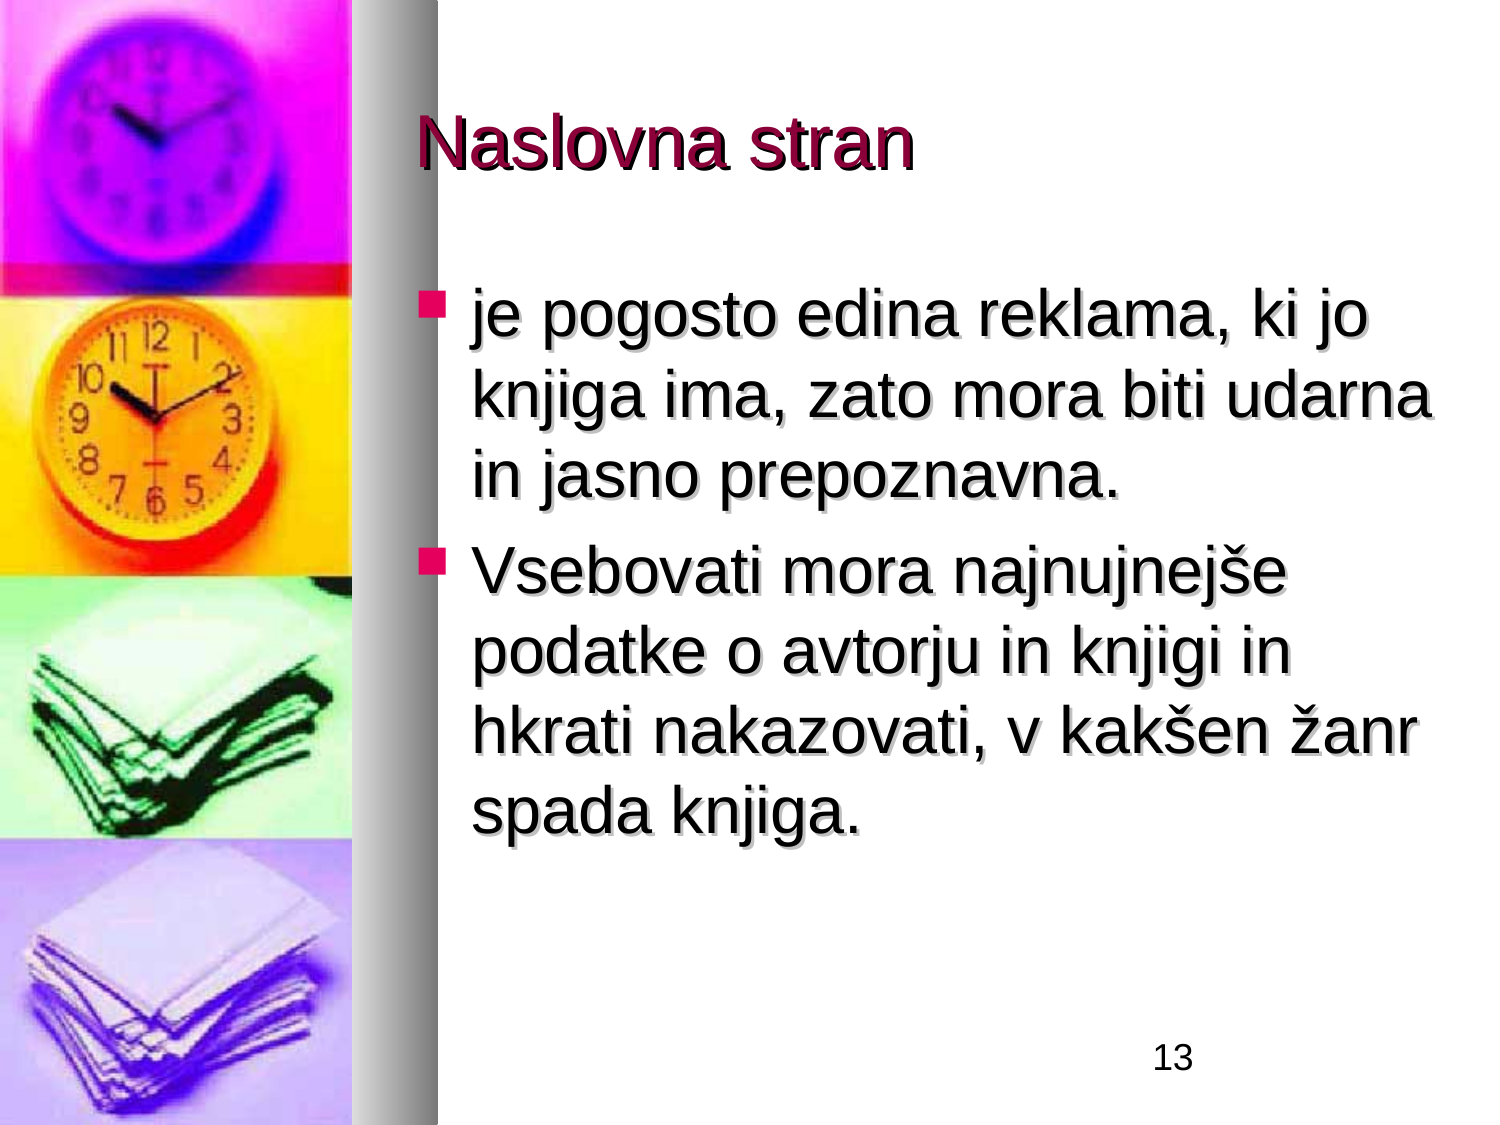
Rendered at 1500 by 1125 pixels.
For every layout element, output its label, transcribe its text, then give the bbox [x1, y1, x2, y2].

title Naslovna stran [399, 37, 1450, 238]
list je pogosto edina reklama, ki jo knjiga ima, zato mora biti udarna in jasno prepoznavna. Vsebovati mora najnujnejše podatke o avtorju in knjigi in hkrati nakazovati, v kakšen žanr spada knjiga. [399, 262, 1450, 1001]
picture [0, 0, 352, 1125]
